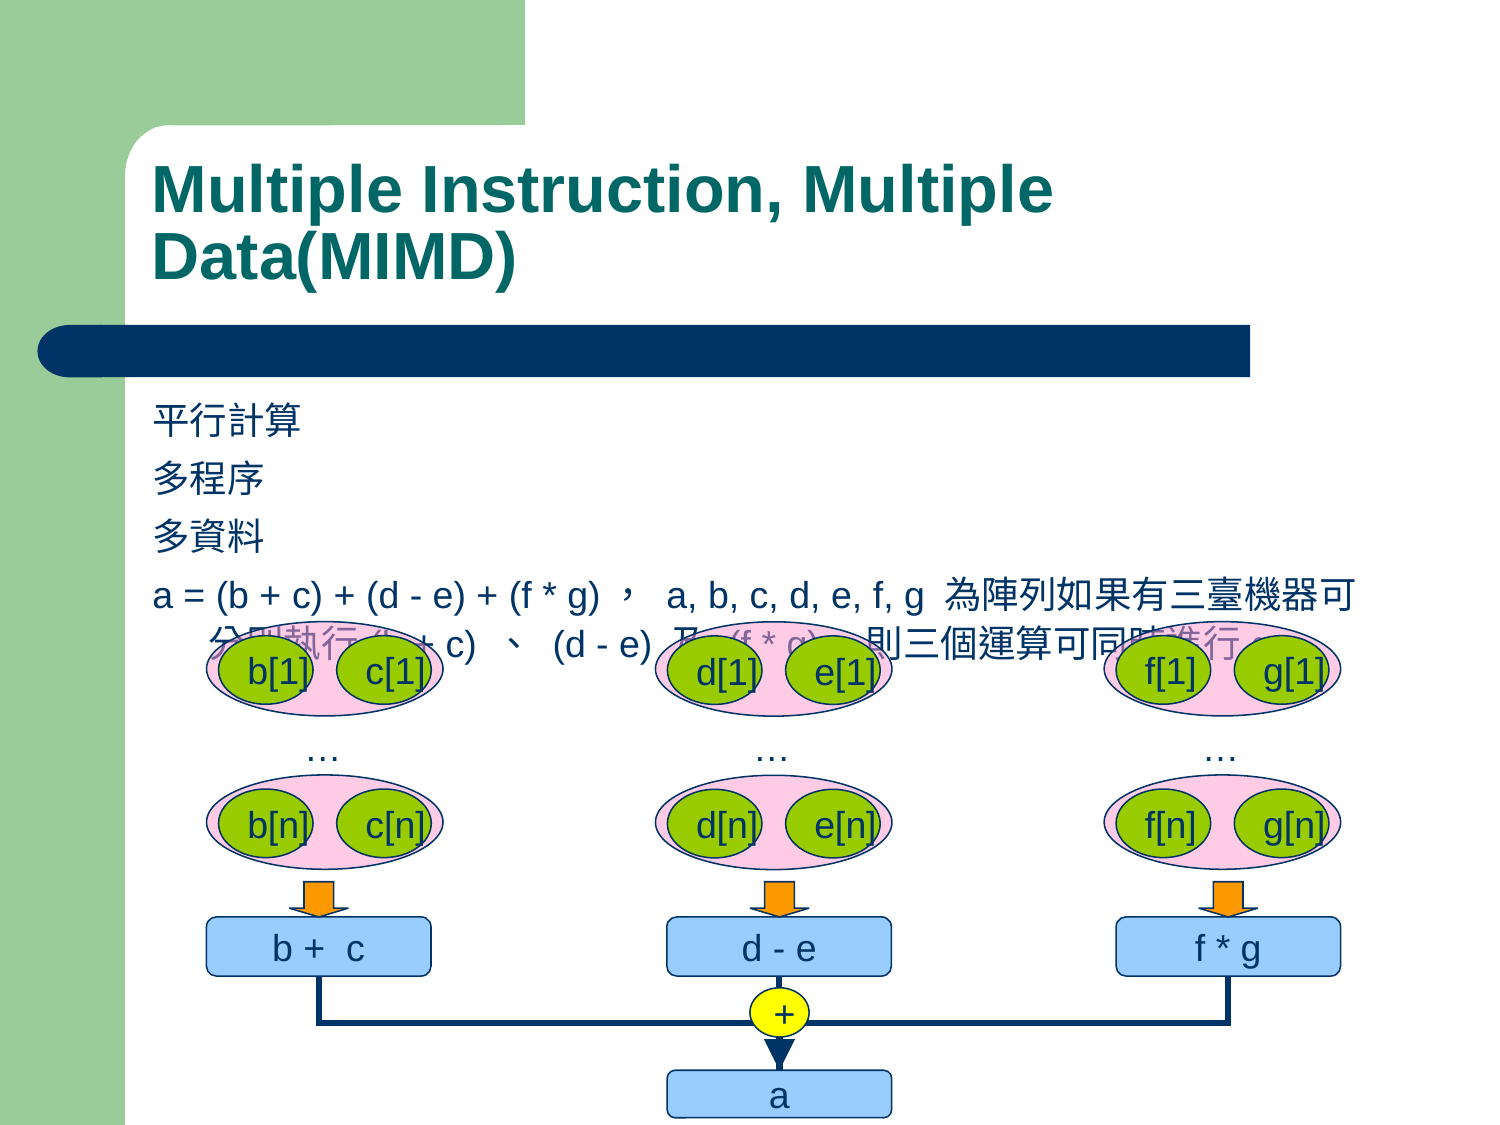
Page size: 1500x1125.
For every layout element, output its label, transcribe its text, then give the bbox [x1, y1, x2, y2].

text_box [206, 777, 444, 870]
list 平行計算 多程序 多資料 a = (b + c) + (d - e) + (f * g)， a, b, c, d, e, f, g 為陣列如果有三臺機器可分別執行(b + c) 、 (d - e) 及 (f * g)，則三個運算可同時進行。 [137, 387, 1400, 634]
text_box [655, 777, 892, 870]
text_box [289, 881, 349, 918]
text_box b + c [206, 916, 431, 977]
text_box … [1187, 716, 1270, 777]
text_box [655, 621, 892, 716]
text_box d[n] [667, 789, 762, 858]
text_box a [667, 1070, 892, 1118]
text_box c[n] [336, 789, 432, 858]
text_box b[1] [218, 635, 314, 705]
text_box f[1] [1116, 635, 1211, 705]
text_box + [749, 987, 810, 1038]
text_box d - e [666, 916, 892, 977]
text_box f[n] [1116, 789, 1211, 858]
text_box d[1] [667, 635, 762, 705]
text_box … [738, 716, 822, 777]
text_box [749, 881, 810, 918]
text_box [1104, 621, 1341, 716]
text_box b[n] [218, 789, 314, 858]
text_box [206, 621, 444, 716]
text_box [1104, 777, 1341, 870]
text_box c[1] [336, 635, 432, 705]
text_box e[n] [785, 789, 881, 858]
text_box … [289, 716, 373, 777]
text_box g[1] [1234, 635, 1329, 705]
text_box f * g [1116, 916, 1341, 977]
text_box g[n] [1234, 789, 1329, 858]
title Multiple Instruction, Multiple Data(MIMD) [136, 136, 1447, 301]
text_box [1198, 881, 1258, 918]
text_box e[1] [785, 635, 881, 705]
